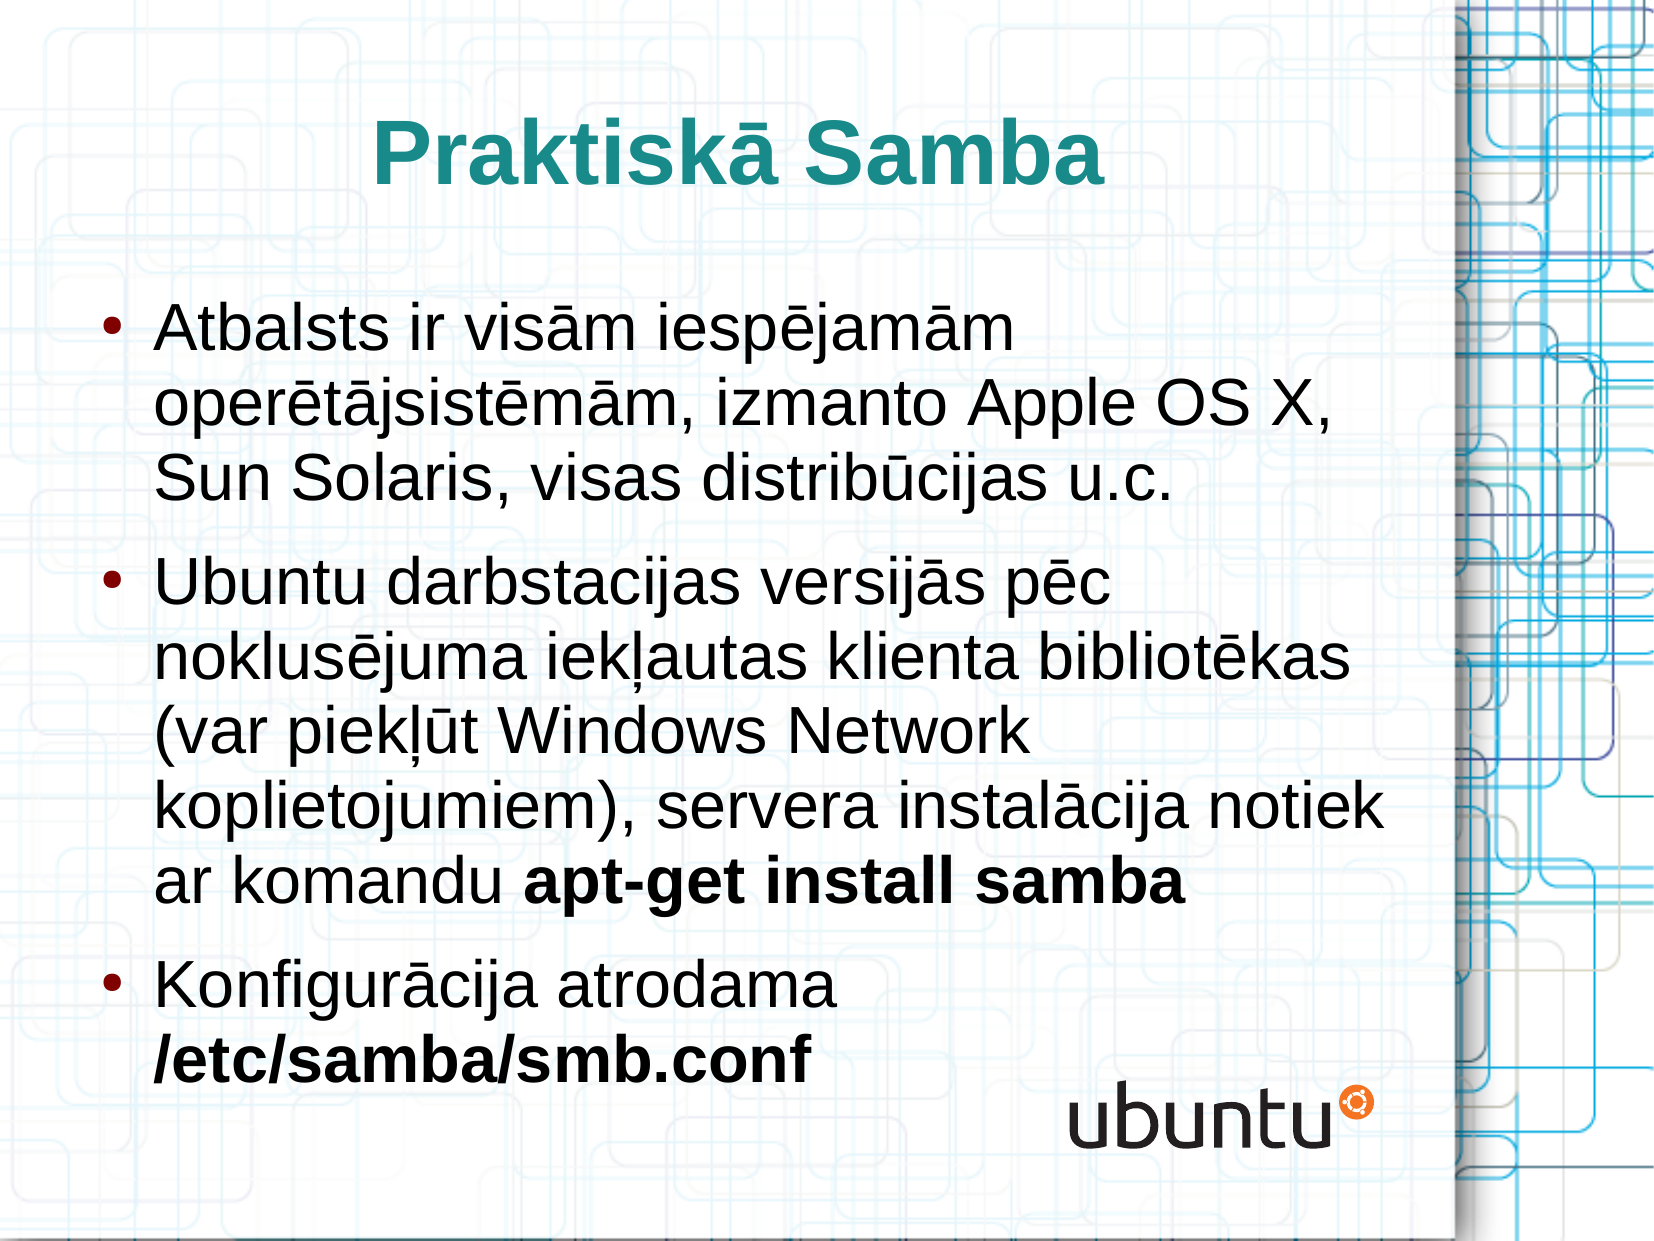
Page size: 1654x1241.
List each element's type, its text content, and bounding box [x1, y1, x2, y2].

title Praktiskā Samba [59, 49, 1418, 257]
list Atbalsts ir visām iespējamām operētājsistēmām, izmanto Apple OS X, Sun Solaris, visas distribūcijas u.c. Ubuntu darbstacijas versijās pēc noklusējuma iekļautas klienta bibliotēkas (var piekļūt Windows Network koplietojumiem), servera instalācija notiek ar komandu apt-get install samba Konfigurācija atrodama /etc/samba/smb.conf [82, 290, 1418, 1241]
picture [0, 0, 1654, 1241]
